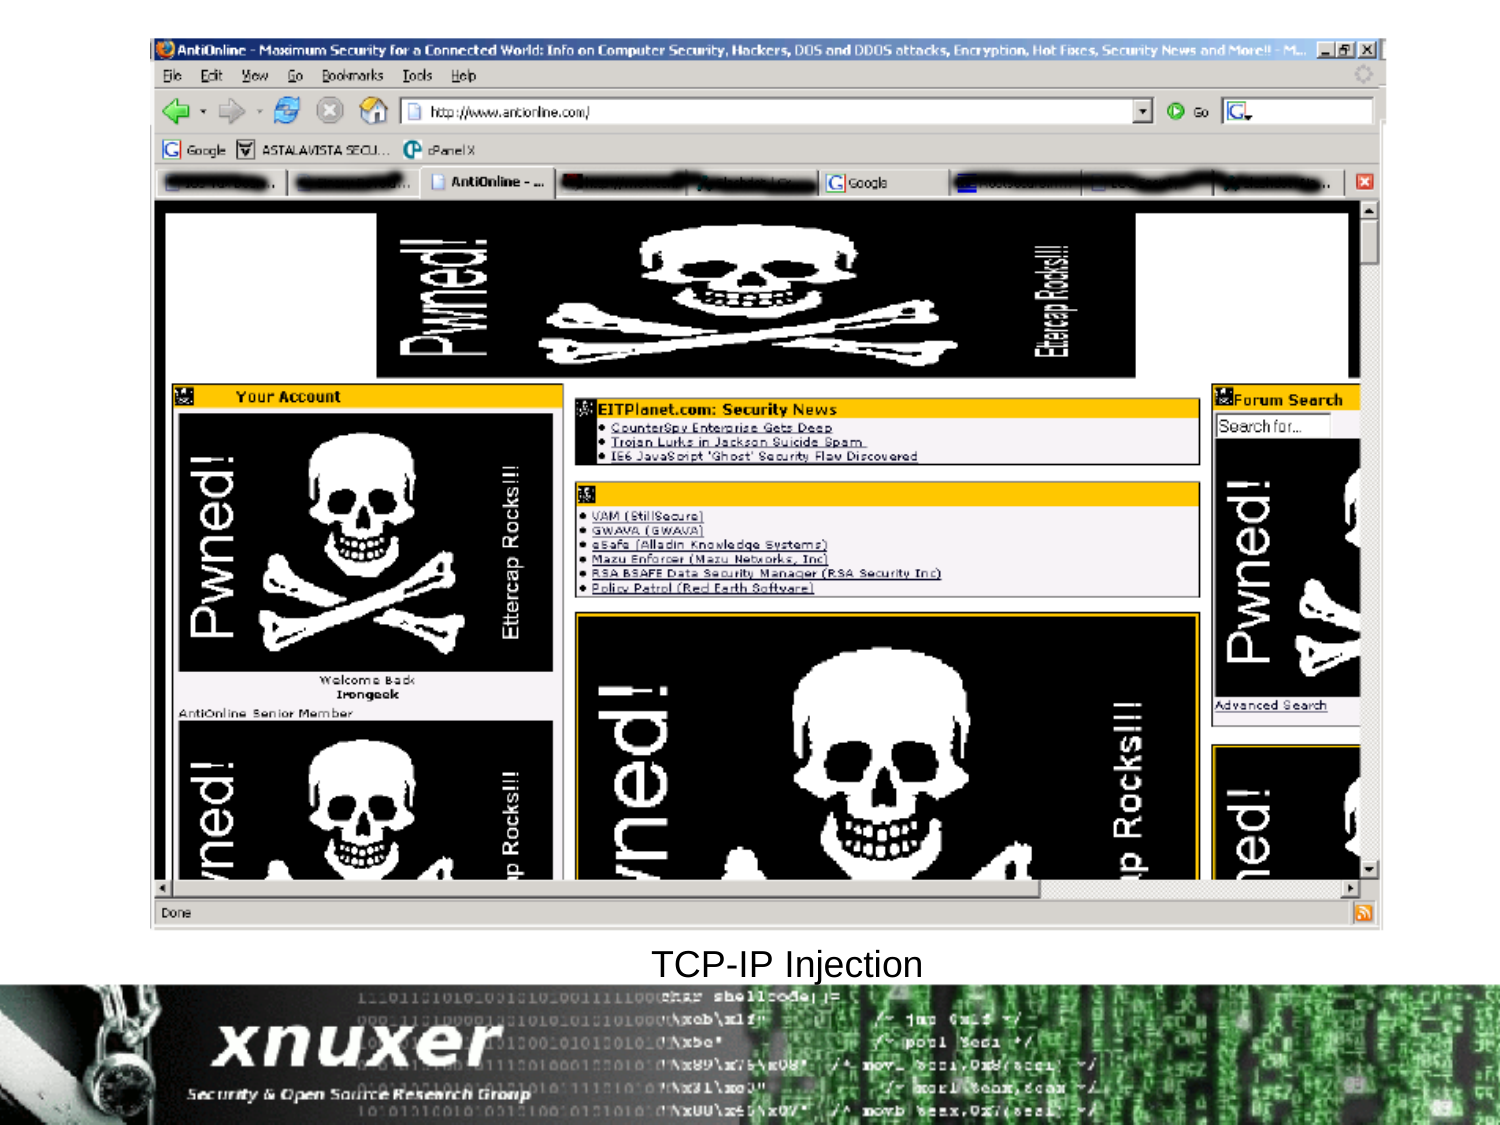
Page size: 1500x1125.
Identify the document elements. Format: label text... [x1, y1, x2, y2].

picture [0, 0, 1500, 1125]
title TCP-IP Injection [112, 912, 1463, 1018]
